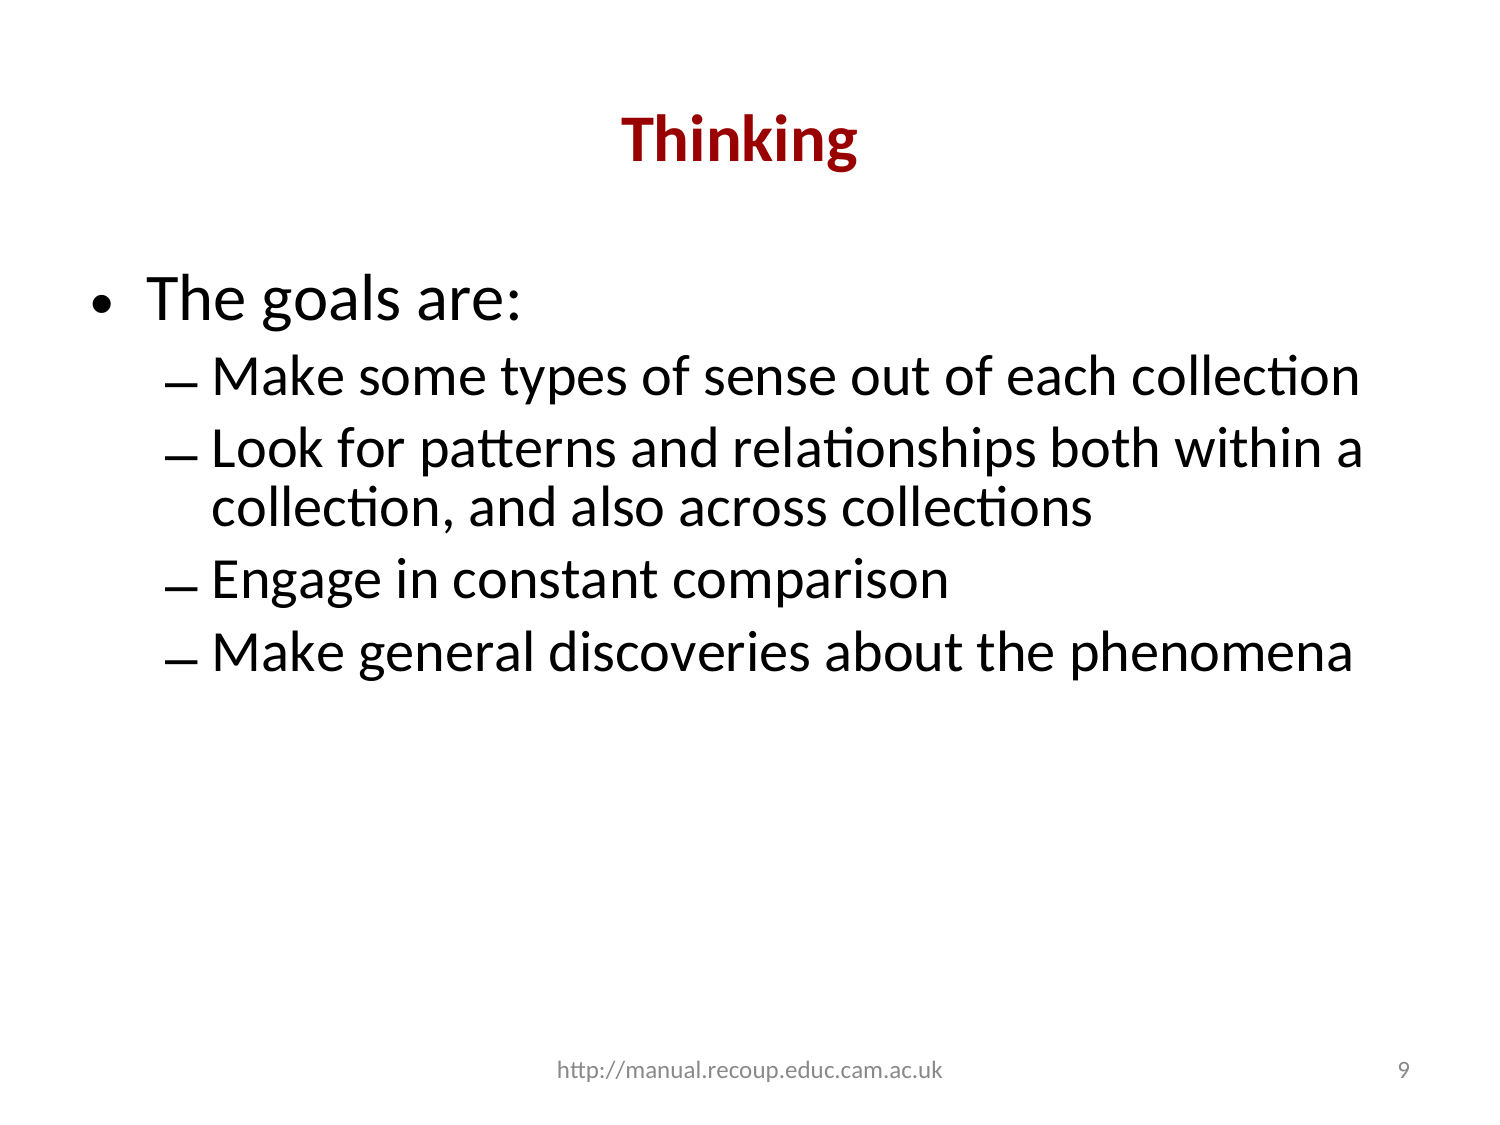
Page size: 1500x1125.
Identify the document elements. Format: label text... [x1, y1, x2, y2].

list The goals are: Make some types of sense out of each collection Look for patterns and relationships both within a collection, and also across collections Engage in constant comparison Make general discoveries about the phenomena [75, 262, 1426, 1006]
title Thinking [75, 45, 1426, 233]
